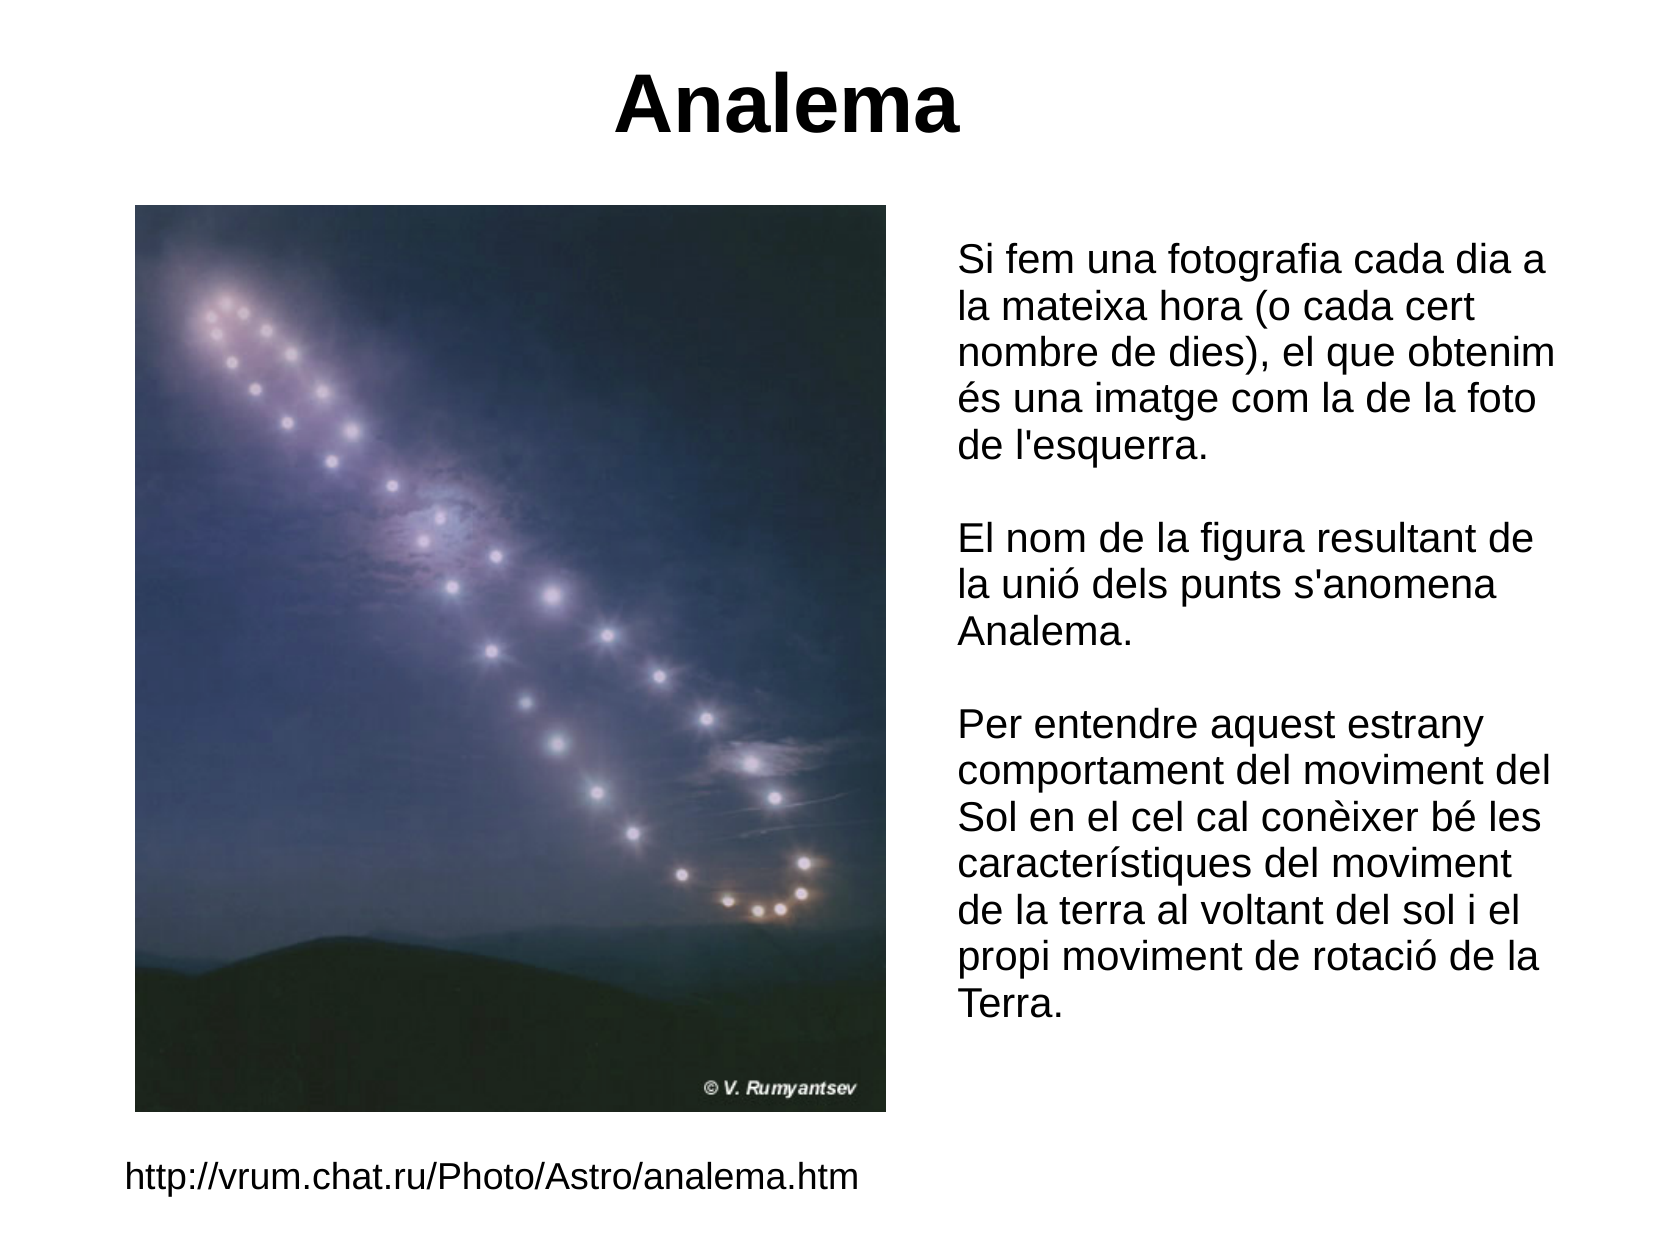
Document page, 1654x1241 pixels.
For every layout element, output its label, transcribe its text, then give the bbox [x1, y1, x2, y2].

text_box Si fem una fotografia cada dia a la mateixa hora (o cada cert nombre de dies), el que obtenim és una imatge com la de la foto de l'esquerra. El nom de la figura resultant de la unió dels punts s'anomena Analema. Per entendre aquest estrany comportament del moviment del Sol en el cel cal conèixer bé les característiques del moviment de la terra al voltant del sol i el propi moviment de rotació de la Terra. [942, 228, 1577, 1131]
picture [135, 205, 886, 1112]
text_box Analema [598, 49, 1039, 158]
text_box http://vrum.chat.ru/Photo/Astro/analema.htm [109, 1147, 875, 1205]
